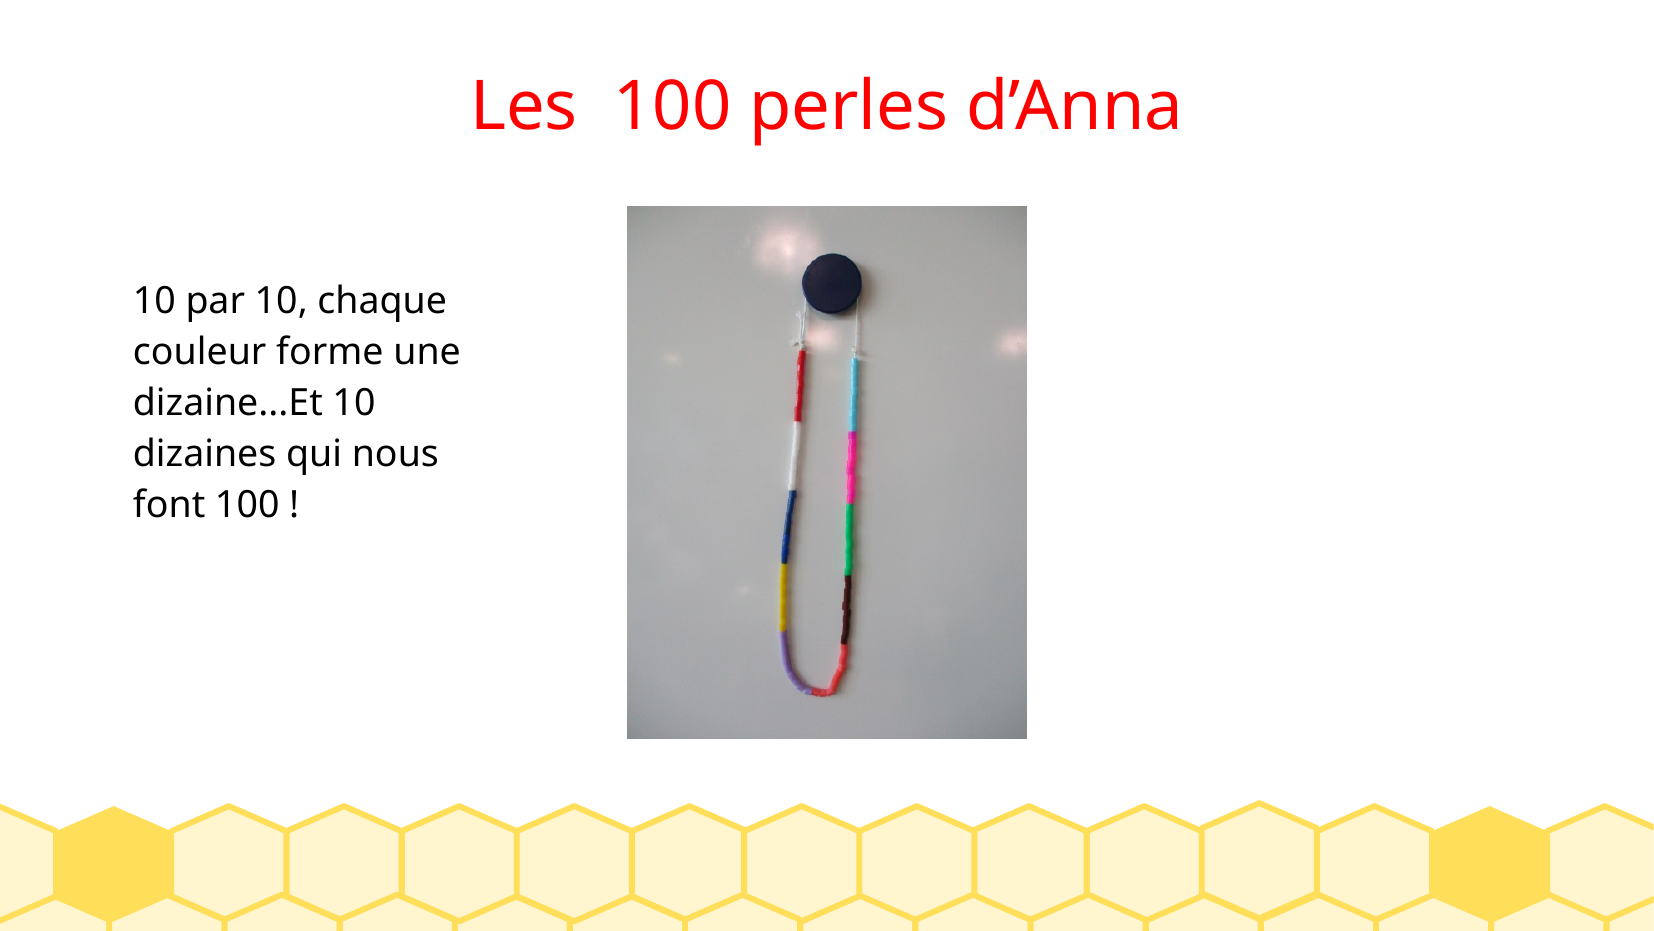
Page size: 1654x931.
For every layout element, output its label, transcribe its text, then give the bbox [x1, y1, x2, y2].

text_box 10 par 10, chaque couleur forme une dizaine...Et 10 dizaines qui nous font 100 ! [118, 265, 532, 639]
title Les 100 perles d’Anna [88, 29, 1565, 178]
picture [627, 206, 1027, 739]
